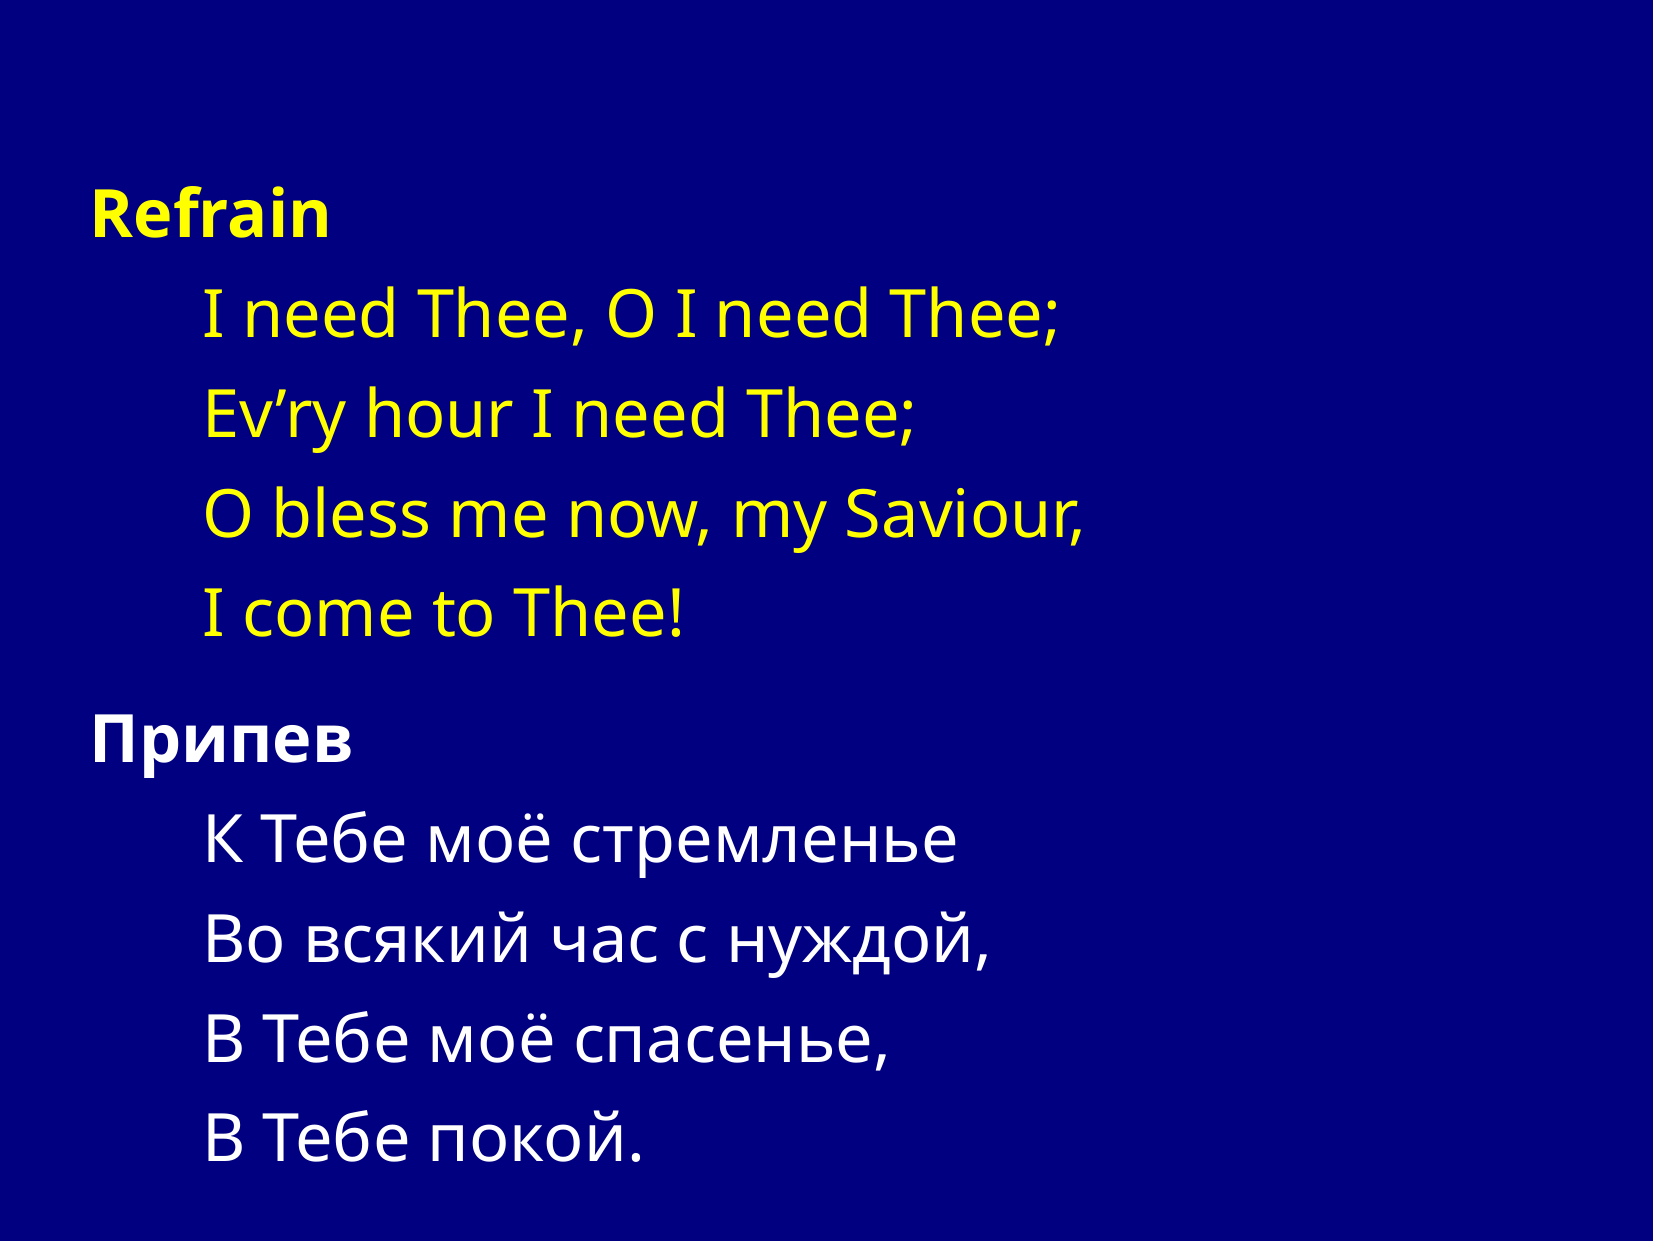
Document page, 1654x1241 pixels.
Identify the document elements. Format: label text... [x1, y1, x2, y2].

text_box Припев К Тебе моё стремленье Во всякий час с нуждой, В Тебе моё спасенье, В Тебе покой. [75, 675, 1576, 1163]
text_box Refrain I need Thee, O I need Thee; Ev’ry hour I need Thee; O bless me now, my Saviour, I come to Thee! [75, 150, 1576, 638]
